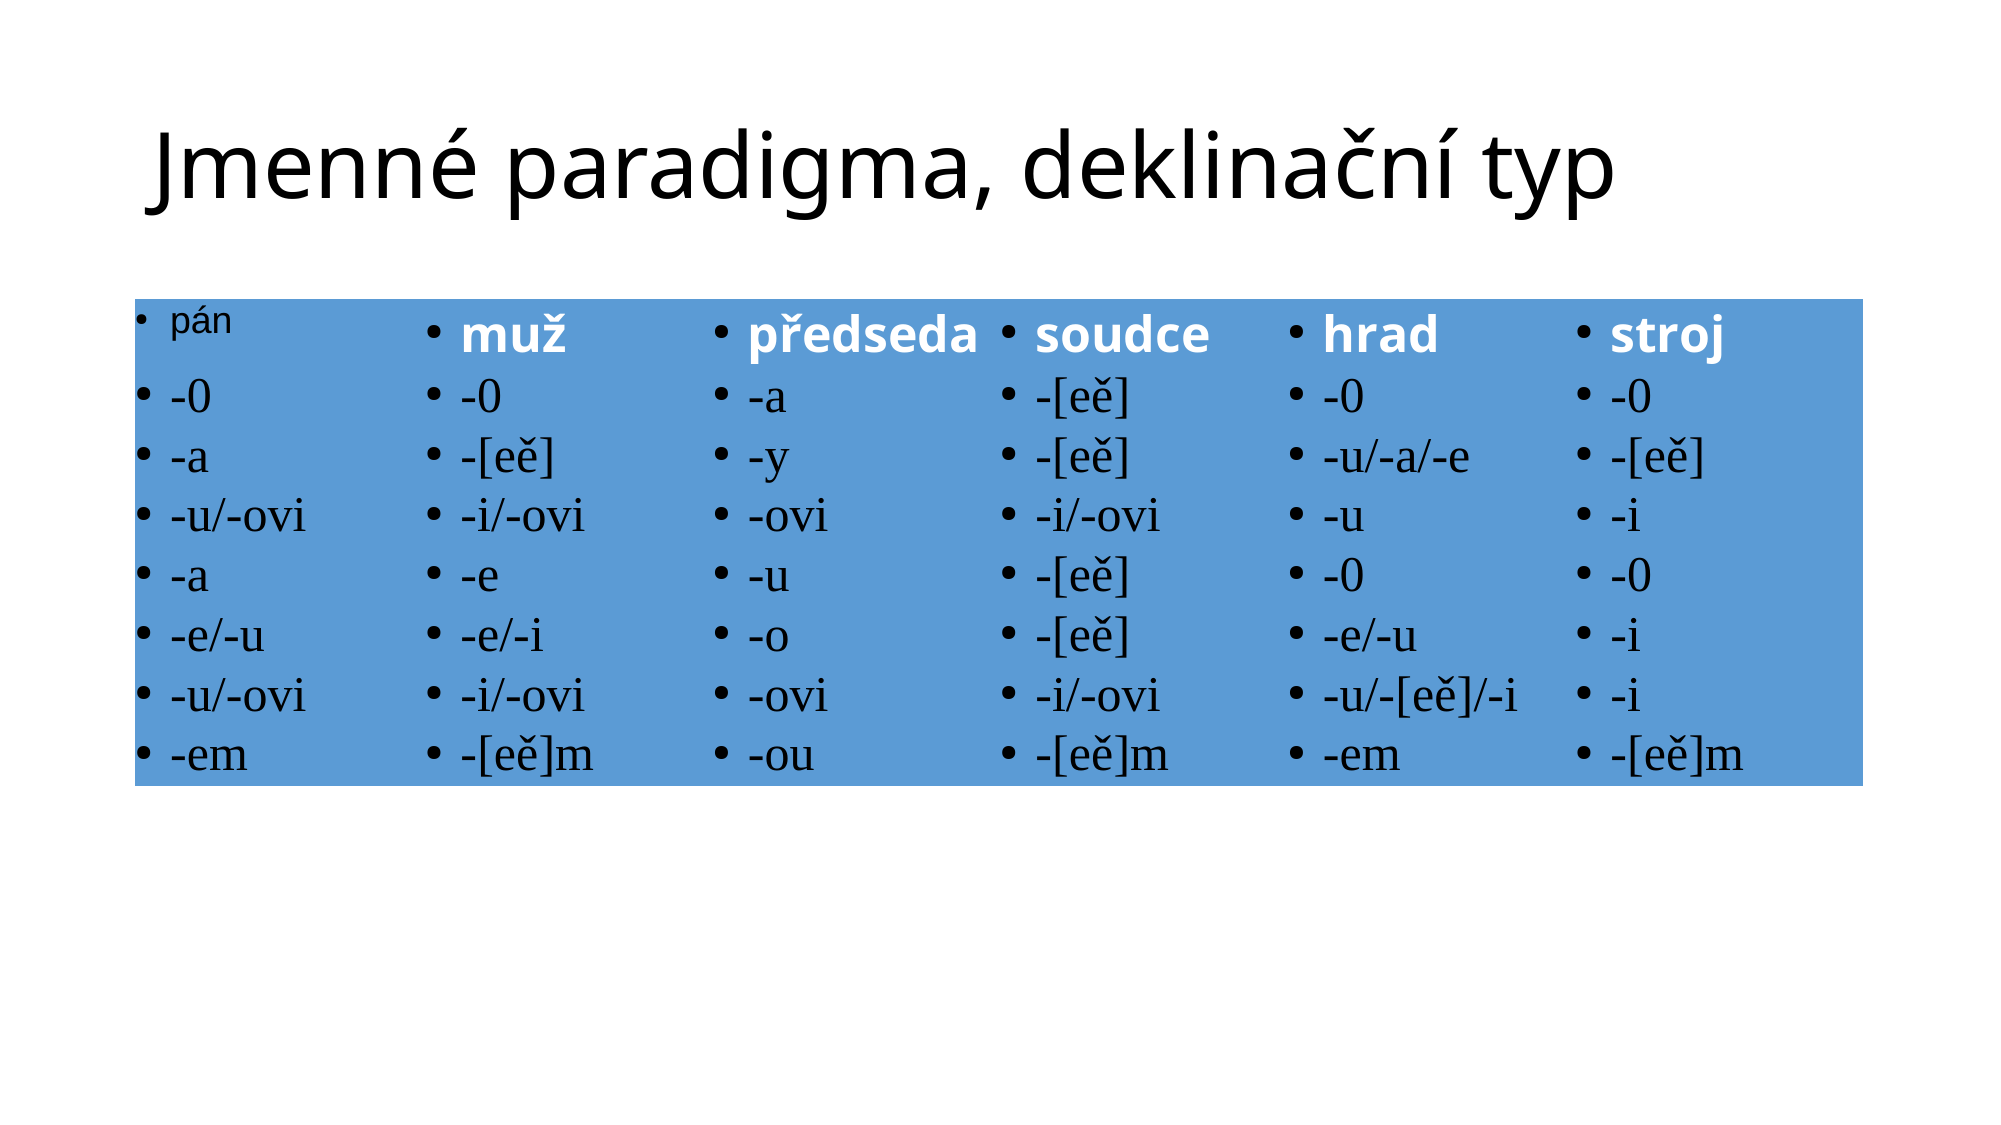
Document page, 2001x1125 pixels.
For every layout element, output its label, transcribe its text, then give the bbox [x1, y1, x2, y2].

table_cell -e/-u [135, 607, 425, 667]
table_cell -u/-a/-e [1287, 428, 1575, 487]
table_cell -e [425, 547, 713, 607]
table_header předseda [713, 299, 1000, 368]
table_cell -i/-ovi [1000, 487, 1287, 547]
table_cell -0 [1287, 368, 1575, 428]
table_cell -u [1287, 487, 1575, 547]
table_header stroj [1575, 299, 1863, 368]
table_cell -a [135, 547, 425, 607]
table_header pán [135, 299, 425, 368]
table_cell -[eě] [425, 428, 713, 487]
table_cell -ovi [713, 487, 1000, 547]
table_cell -i/-ovi [1000, 667, 1287, 726]
table_cell -0 [1575, 368, 1863, 428]
table_header muž [425, 299, 713, 368]
table_cell -e/-i [425, 607, 713, 667]
table_cell -i [1575, 487, 1863, 547]
table_cell -[eě] [1575, 428, 1863, 487]
table_cell -[eě] [1000, 368, 1287, 428]
table_cell -0 [135, 368, 425, 428]
table_cell -u [713, 547, 1000, 607]
table_cell -a [713, 368, 1000, 428]
table_cell -u/-[eě]/-i [1287, 667, 1575, 726]
table_cell -a [135, 428, 425, 487]
table_cell -i [1575, 607, 1863, 667]
table_cell -i [1575, 667, 1863, 726]
table_header hrad [1287, 299, 1575, 368]
table_cell -i/-ovi [425, 667, 713, 726]
table_cell -[eě]m [1000, 726, 1287, 786]
table_cell -em [1287, 726, 1575, 786]
table_cell -0 [425, 368, 713, 428]
table_cell -[eě] [1000, 547, 1287, 607]
table_cell -[eě]m [425, 726, 713, 786]
table_cell -0 [1287, 547, 1575, 607]
title Jmenné paradigma, deklinační typ [137, 59, 1863, 278]
table_cell -y [713, 428, 1000, 487]
table_cell -e/-u [1287, 607, 1575, 667]
table_header soudce [1000, 299, 1287, 368]
table_cell -u/-ovi [135, 667, 425, 726]
table_cell -u/-ovi [135, 487, 425, 547]
table_cell -em [135, 726, 425, 786]
table_cell -[eě]m [1575, 726, 1863, 786]
table_cell -o [713, 607, 1000, 667]
table_cell -ou [713, 726, 1000, 786]
table_cell -i/-ovi [425, 487, 713, 547]
table_cell -0 [1575, 547, 1863, 607]
table_cell -ovi [713, 667, 1000, 726]
table_cell -[eě] [1000, 428, 1287, 487]
table_cell -[eě] [1000, 607, 1287, 667]
